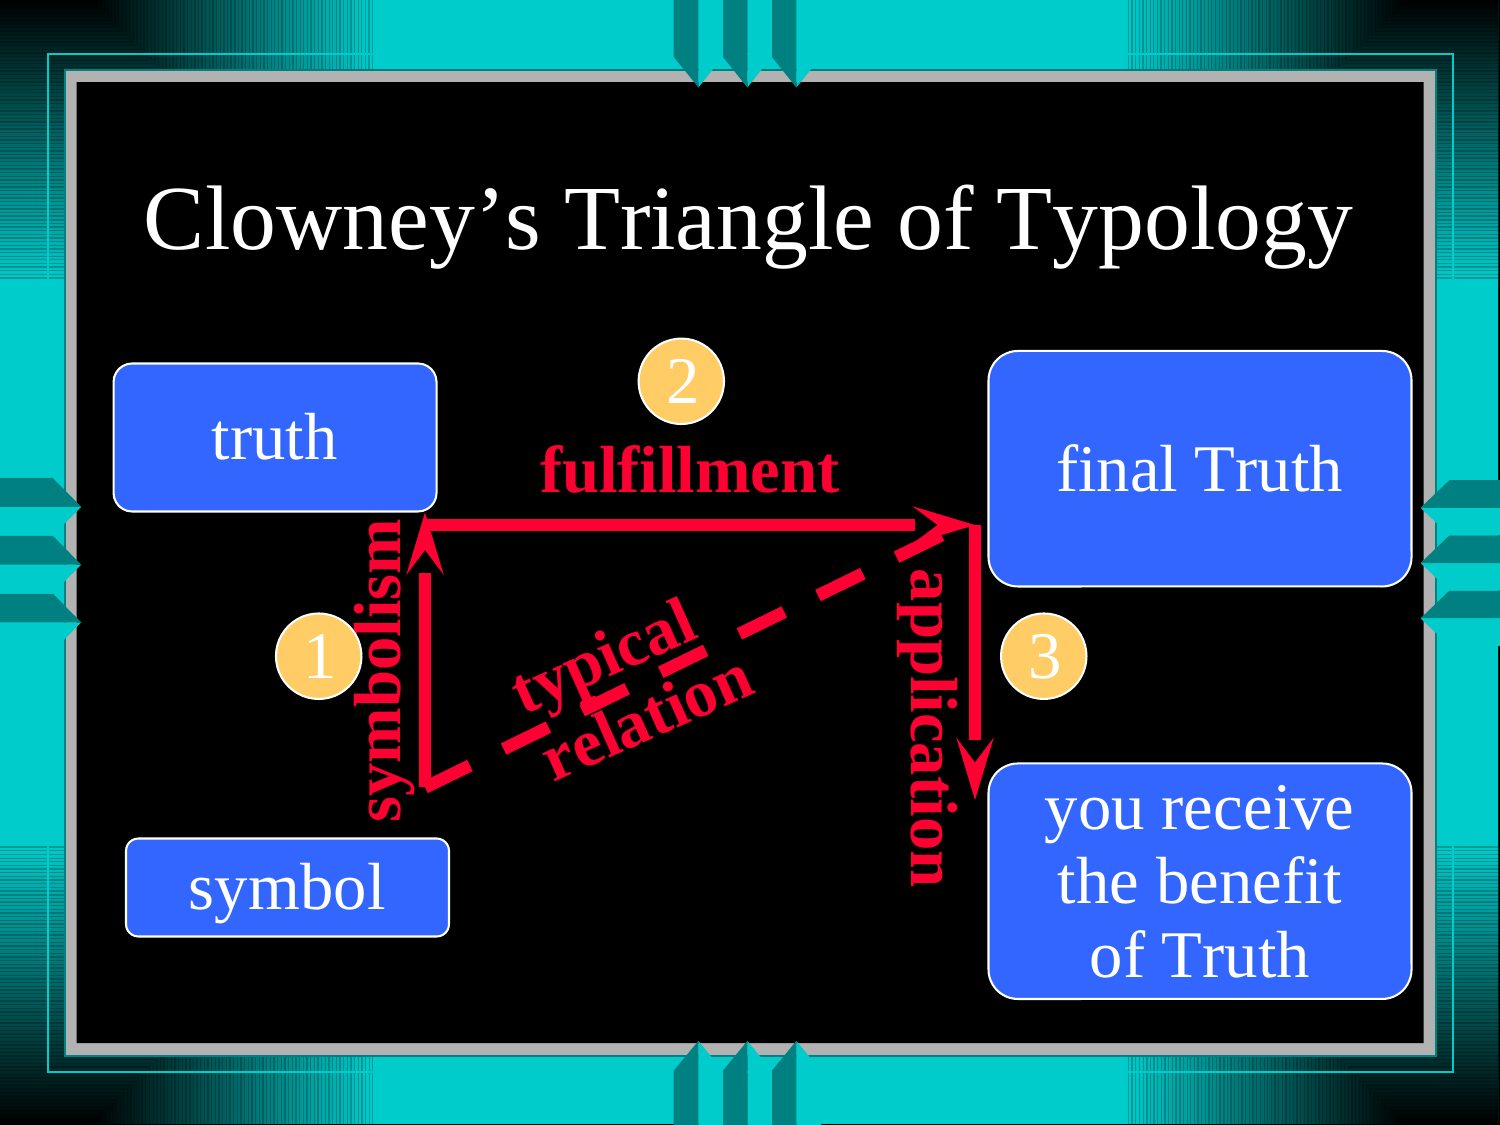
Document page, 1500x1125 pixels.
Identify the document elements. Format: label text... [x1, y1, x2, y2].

text_box symbolism [333, 491, 423, 838]
text_box typical relation [482, 522, 858, 810]
text_box symbol [126, 838, 449, 937]
text_box truth [113, 363, 437, 512]
text_box 3 [1001, 613, 1087, 699]
text_box fulfillment [525, 424, 913, 515]
title Clowney’s Triangle of Typology [112, 124, 1388, 313]
text_box 2 [638, 338, 725, 425]
text_box you receive the benefit of Truth [988, 763, 1412, 999]
text_box application [889, 553, 979, 942]
text_box final Truth [988, 350, 1412, 587]
text_box 1 [275, 613, 362, 699]
